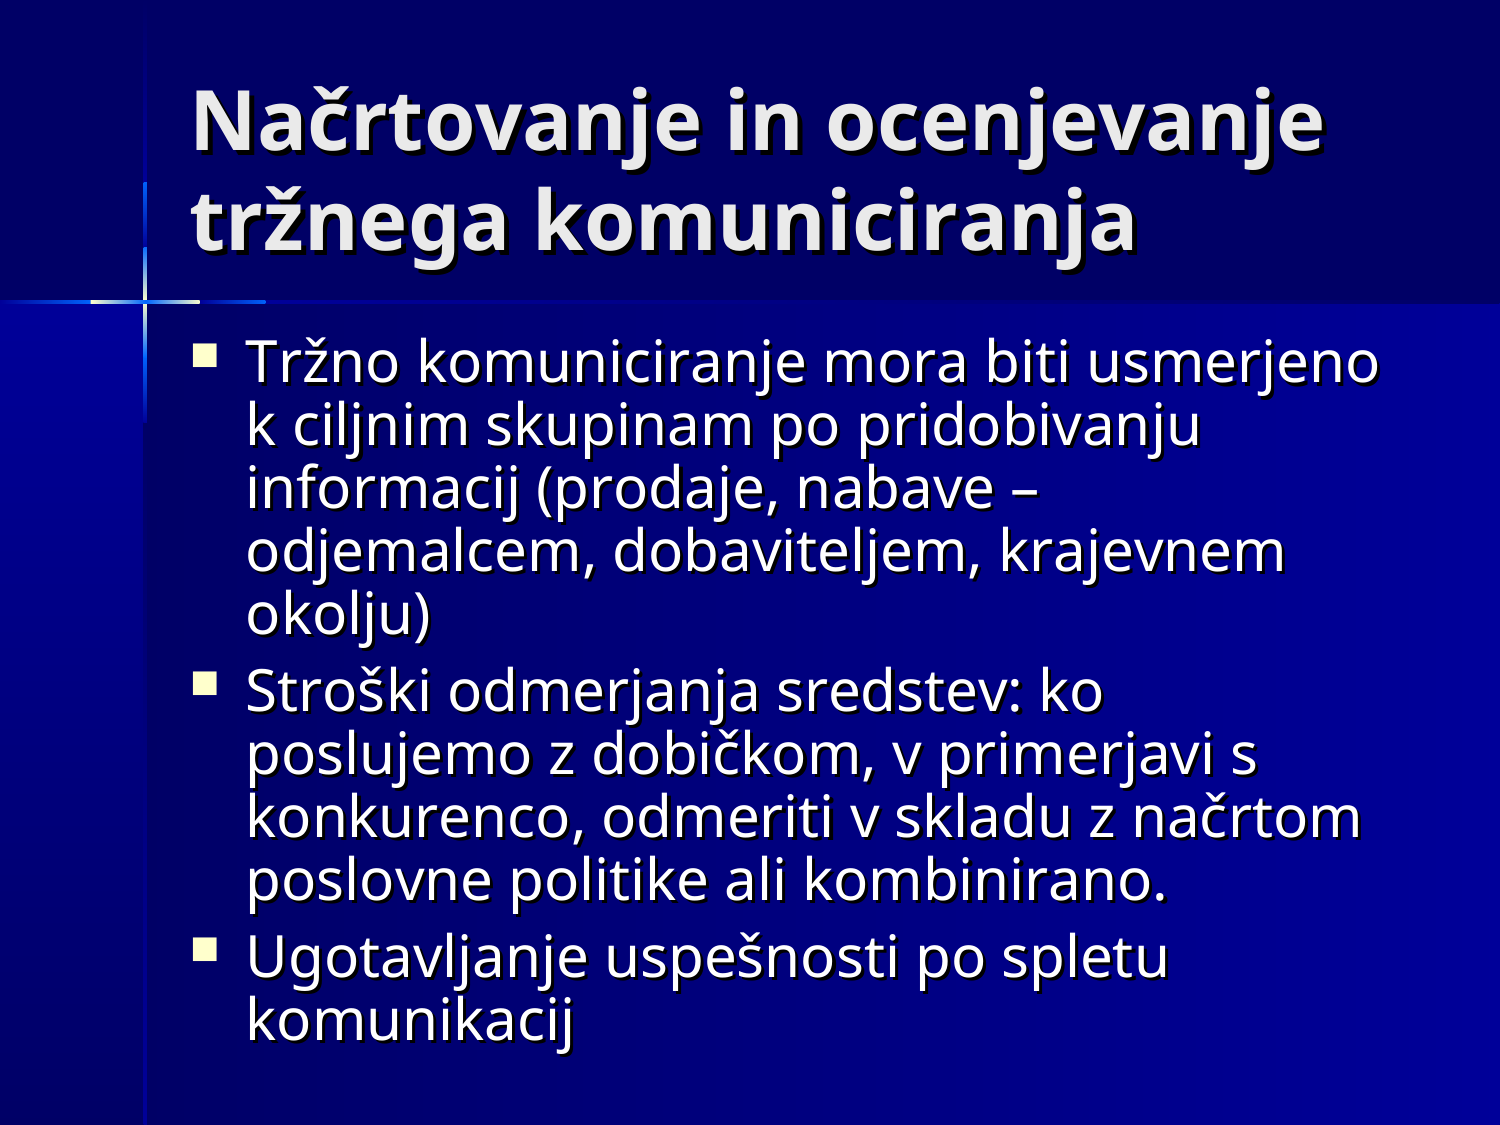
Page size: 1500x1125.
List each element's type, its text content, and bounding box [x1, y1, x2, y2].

list Tržno komuniciranje mora biti usmerjeno k ciljnim skupinam po pridobivanju informacij (prodaje, nabave – odjemalcem, dobaviteljem, krajevnem okolju) Stroški odmerjanja sredstev: ko poslujemo z dobičkom, v primerjavi s konkurenco, odmeriti v skladu z načrtom poslovne politike ali kombinirano. Ugotavljanje uspešnosti po spletu komunikacij [174, 324, 1413, 1001]
title Načrtovanje in ocenjevanje tržnega komuniciranja [174, 49, 1413, 285]
